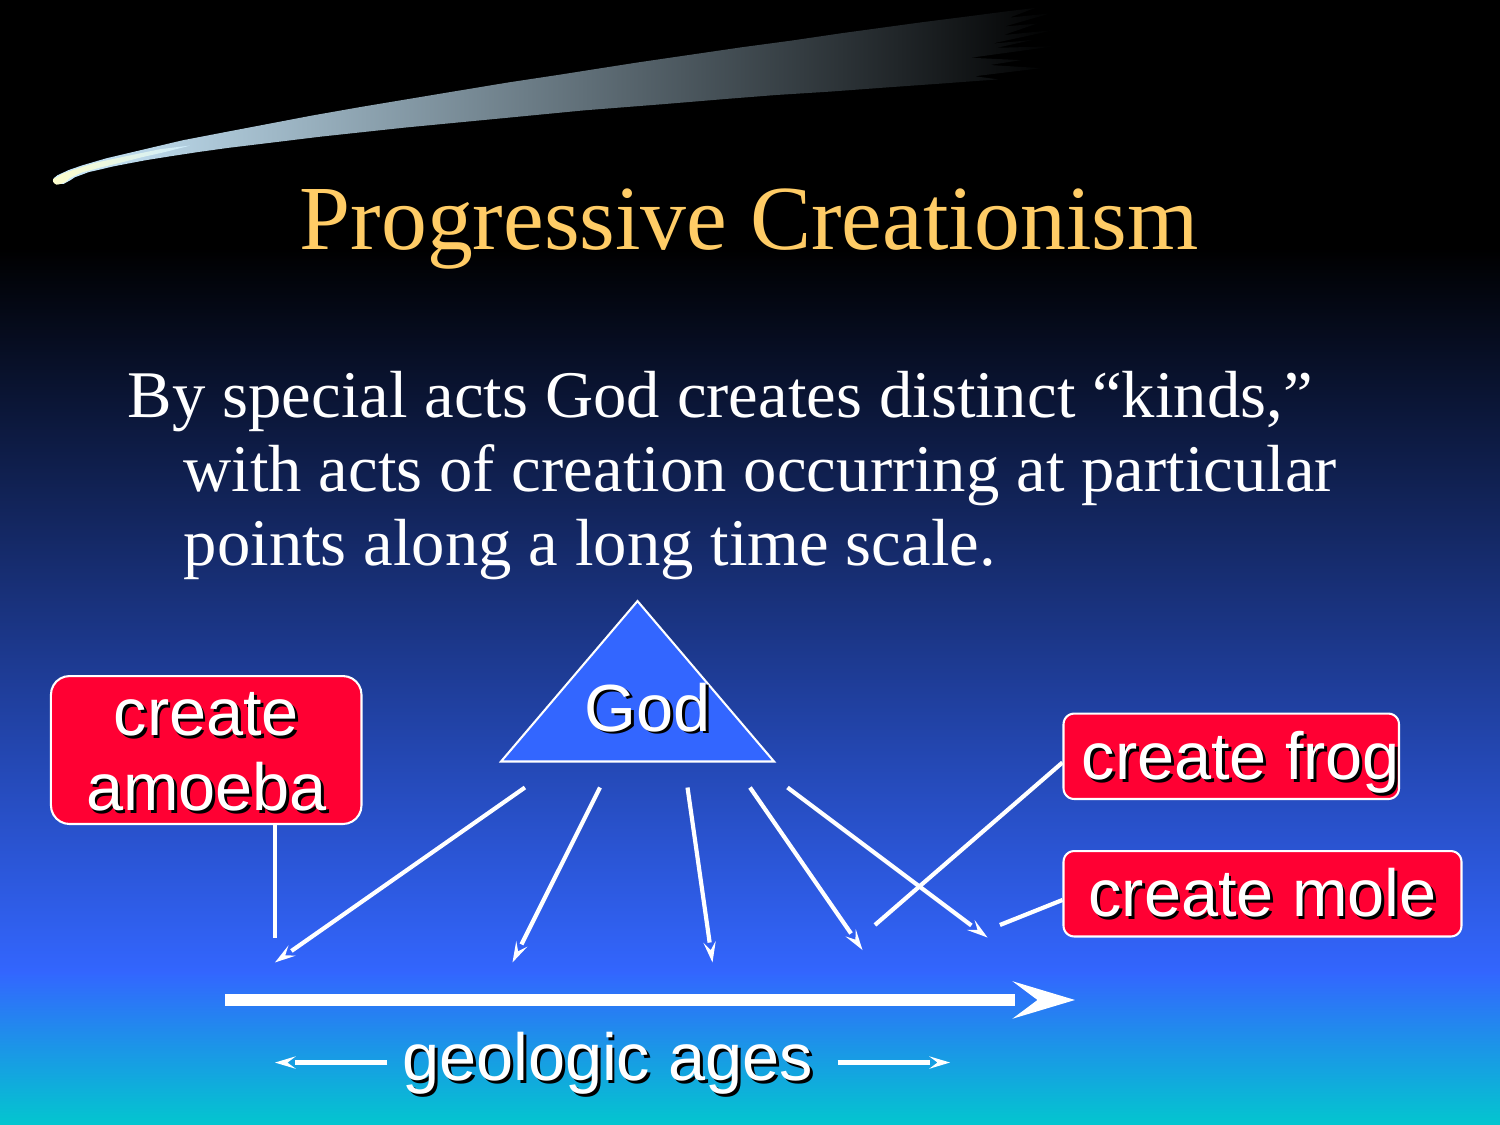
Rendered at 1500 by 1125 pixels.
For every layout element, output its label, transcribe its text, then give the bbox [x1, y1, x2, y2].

text_box create frog [1063, 713, 1400, 800]
text_box create mole [1063, 851, 1462, 937]
list By special acts God creates distinct “kinds,” with acts of creation occurring at particular points along a long time scale. [112, 349, 1388, 601]
title Progressive Creationism [112, 124, 1388, 313]
text_box create amoeba [50, 676, 362, 824]
text_box geologic ages [387, 1012, 1175, 1103]
text_box God [501, 601, 775, 762]
